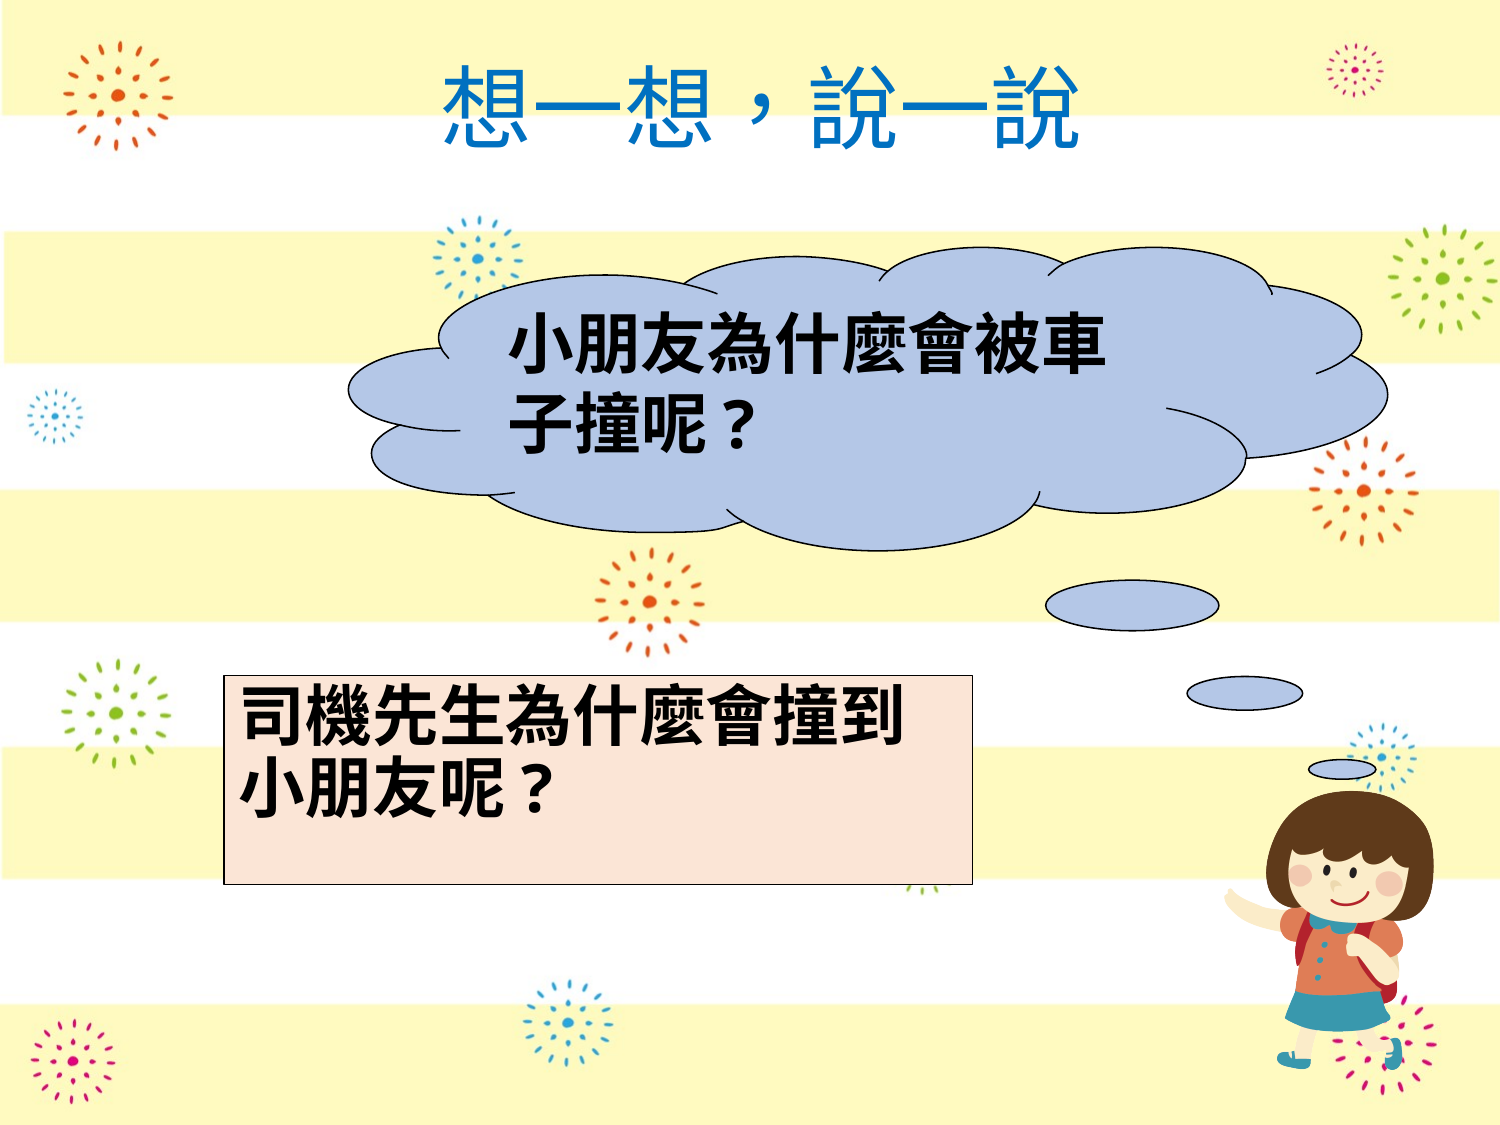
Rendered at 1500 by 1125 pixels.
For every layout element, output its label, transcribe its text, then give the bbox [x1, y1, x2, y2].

text_box 小朋友為什麼會被車子撞呢? [1187, 676, 1303, 711]
picture [0, 0, 1500, 1125]
text_box 小朋友為什麼會被車子撞呢? [348, 247, 1388, 551]
text_box 小朋友為什麼會被車子撞呢? [1308, 759, 1376, 780]
title 想一想，說一說 [206, 56, 1317, 170]
text_box 小朋友為什麼會被車子撞呢? [1045, 580, 1219, 631]
list 司機先生為什麼會撞到小朋友呢? [223, 675, 973, 885]
